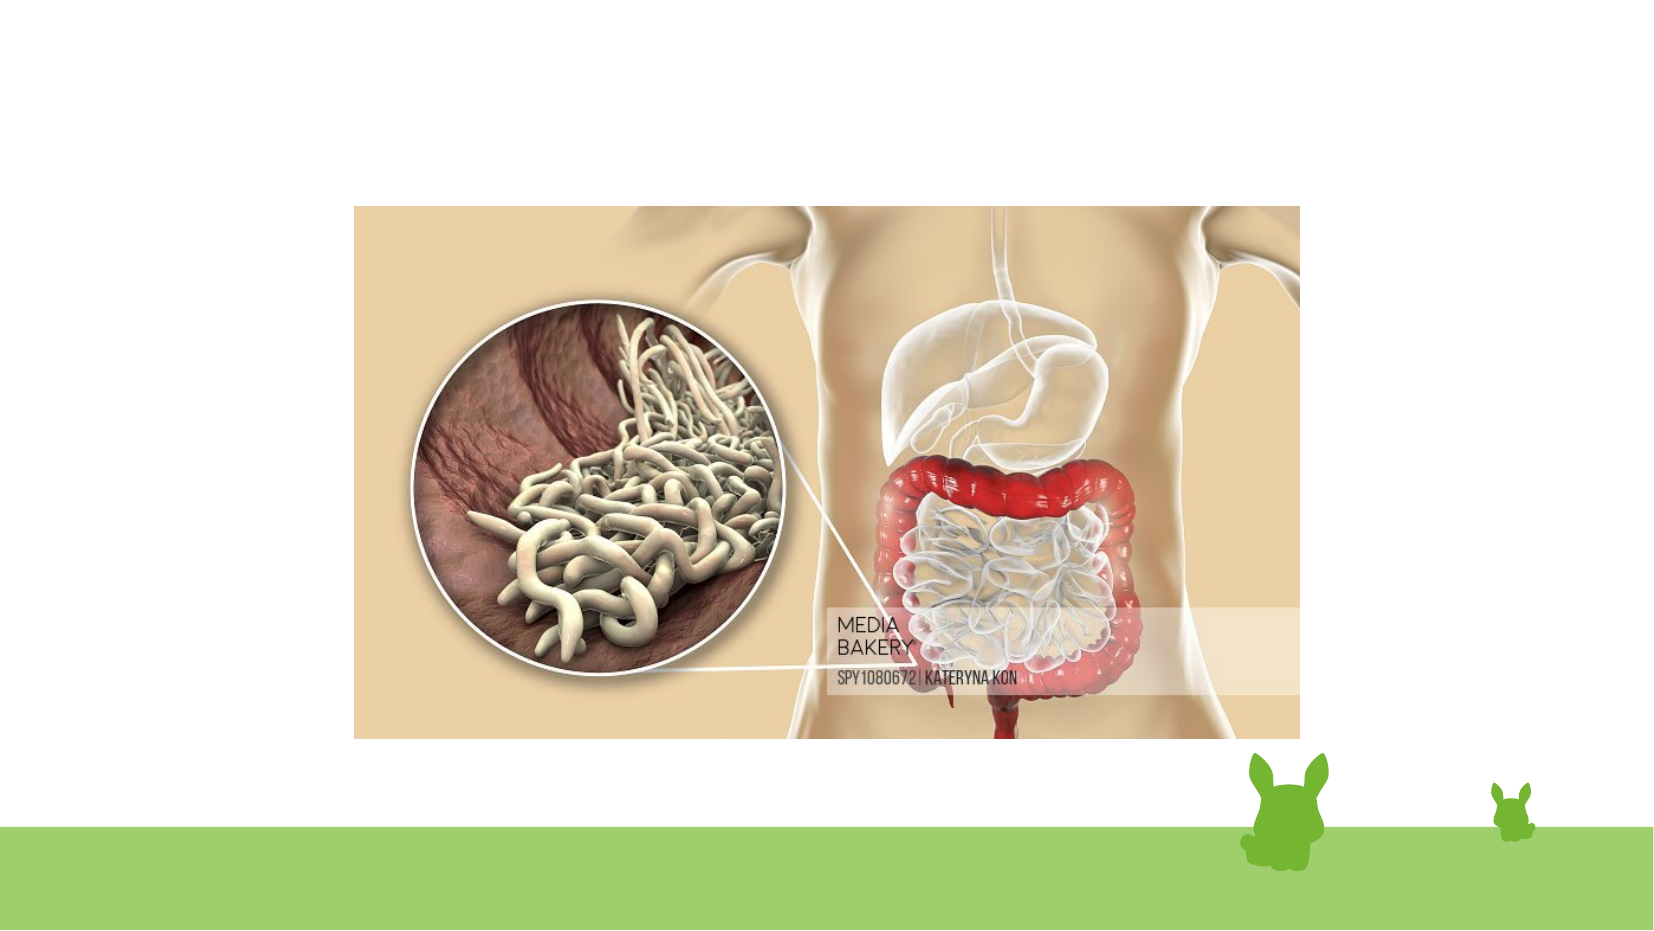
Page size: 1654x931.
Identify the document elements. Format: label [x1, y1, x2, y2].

picture [354, 206, 1300, 739]
